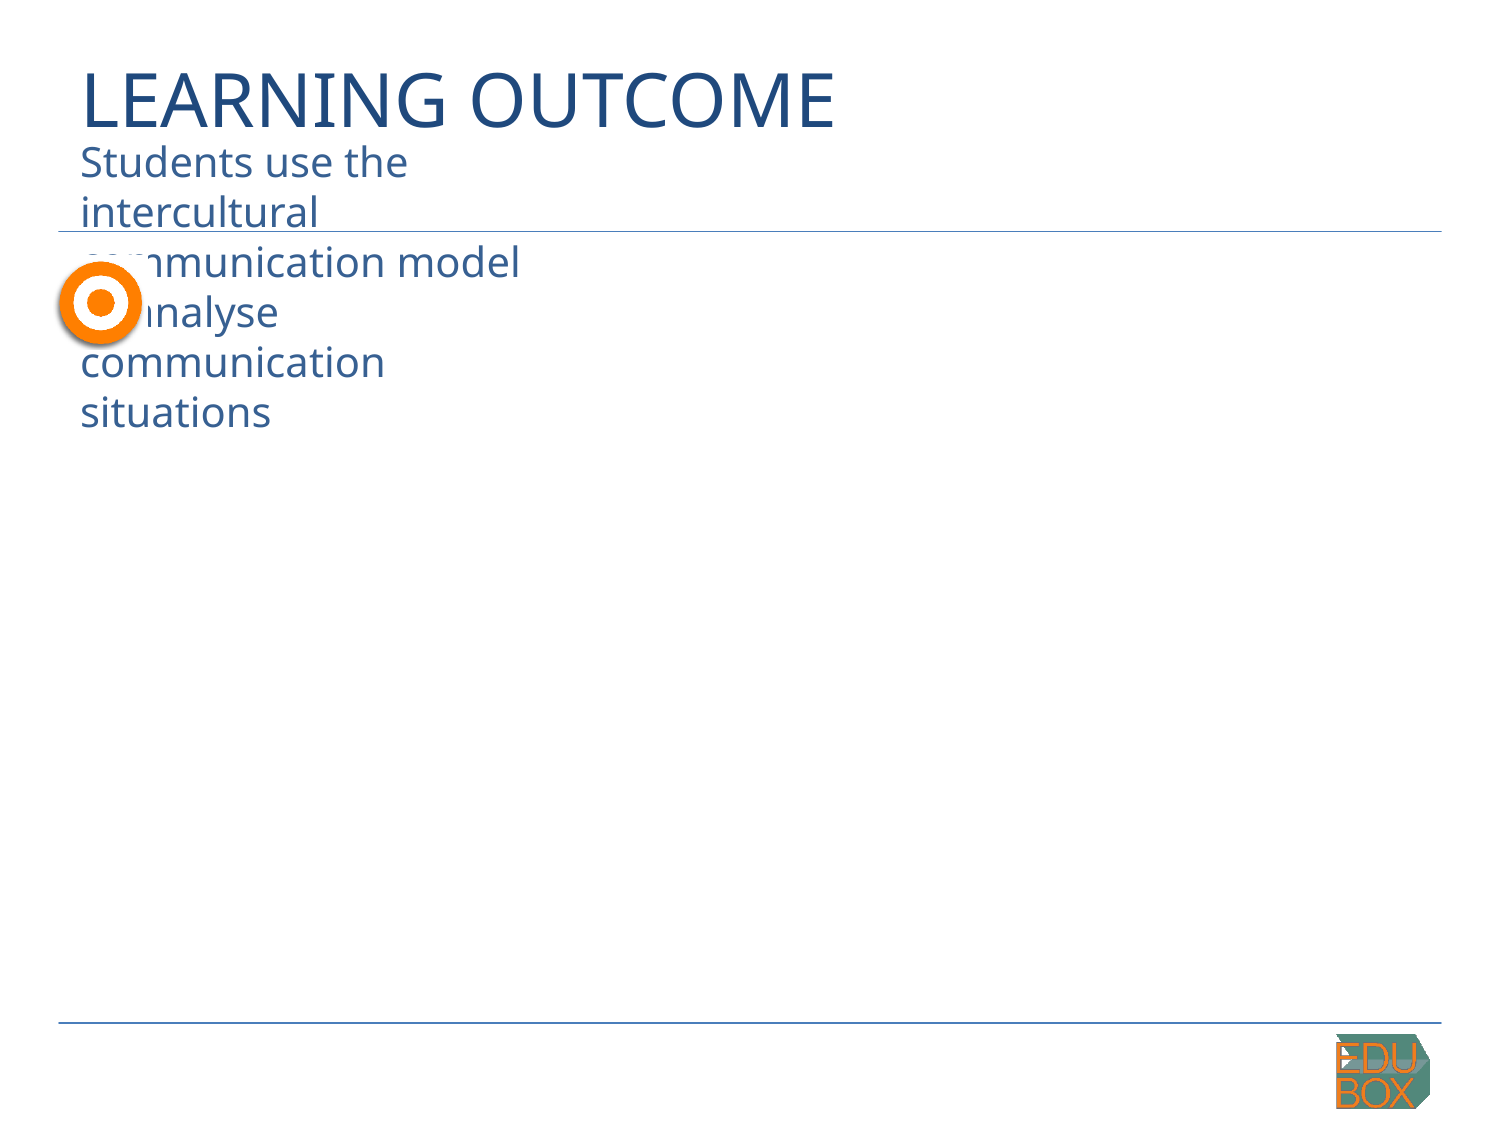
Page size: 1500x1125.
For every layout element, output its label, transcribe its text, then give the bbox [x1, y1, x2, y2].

picture [1328, 1028, 1437, 1114]
picture [53, 255, 148, 350]
list Students use the intercultural communication model to analyse communication situations [171, 267, 1459, 350]
title LEARNING OUTCOME [64, 42, 1306, 153]
